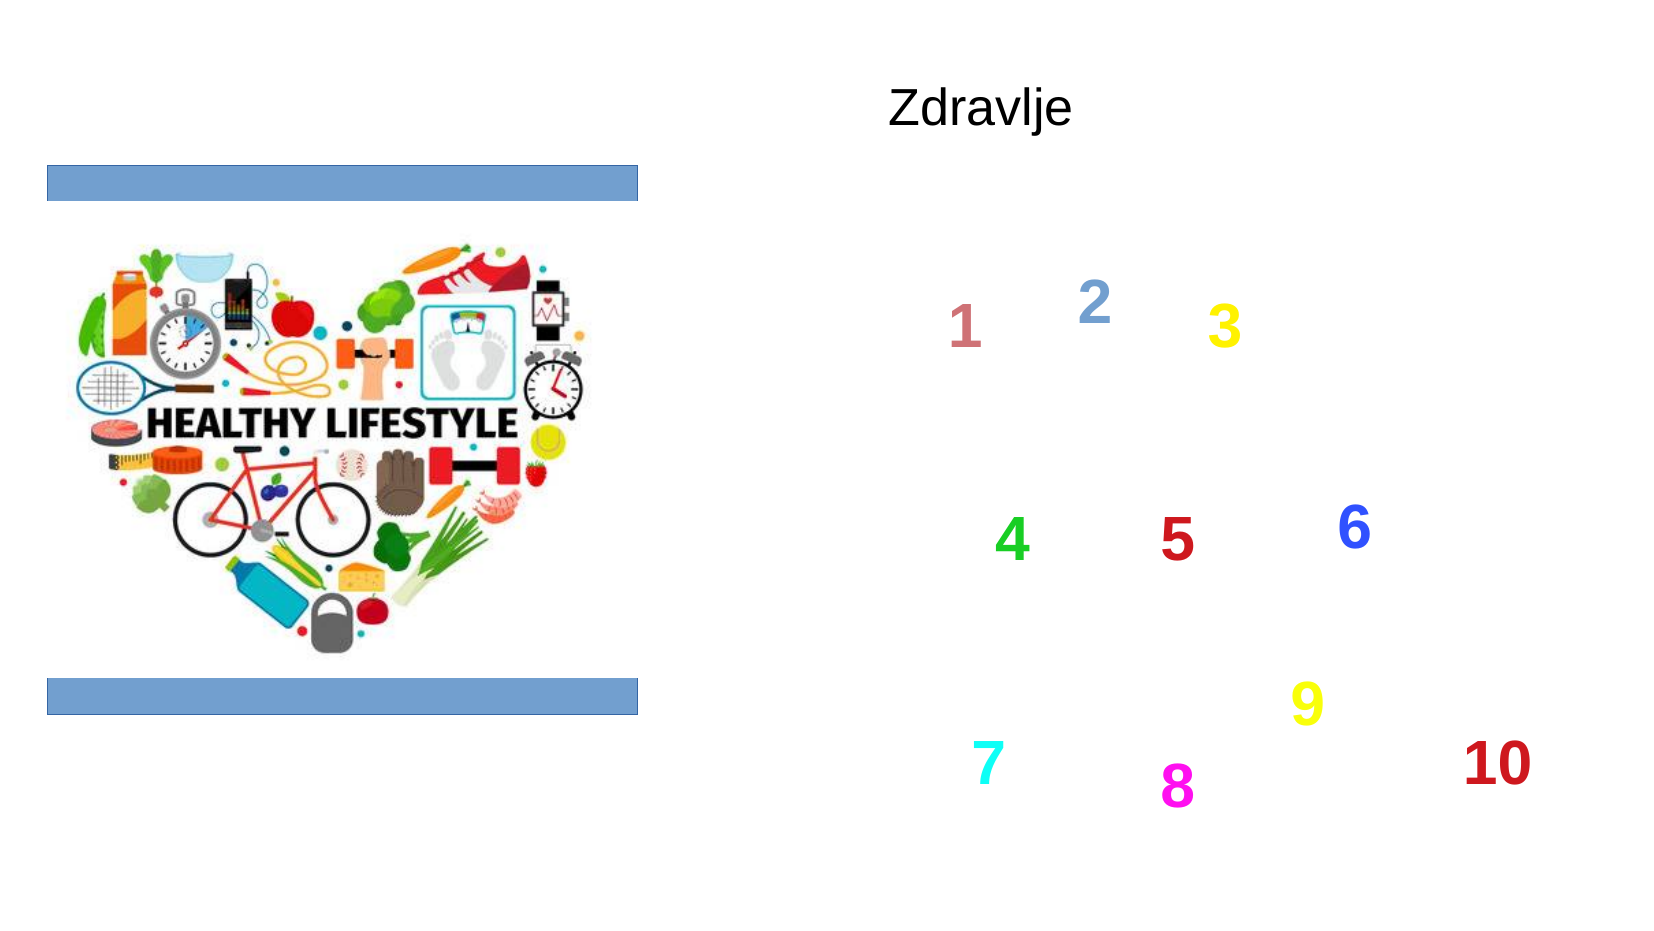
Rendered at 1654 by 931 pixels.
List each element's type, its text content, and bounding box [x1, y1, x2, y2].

text_box 9 [1275, 661, 1340, 746]
text_box 5 [1145, 496, 1211, 581]
text_box Zdravlje [874, 70, 1111, 178]
text_box [47, 165, 638, 201]
text_box 2 [1062, 259, 1170, 378]
text_box 10 [1448, 720, 1548, 806]
picture [23, 201, 638, 678]
text_box 4 [980, 496, 1045, 581]
text_box 7 [956, 720, 1022, 806]
text_box [47, 678, 638, 715]
text_box 8 [1145, 744, 1211, 829]
text_box 3 [1192, 283, 1276, 369]
text_box 1 [933, 283, 998, 369]
text_box 6 [1322, 484, 1388, 569]
